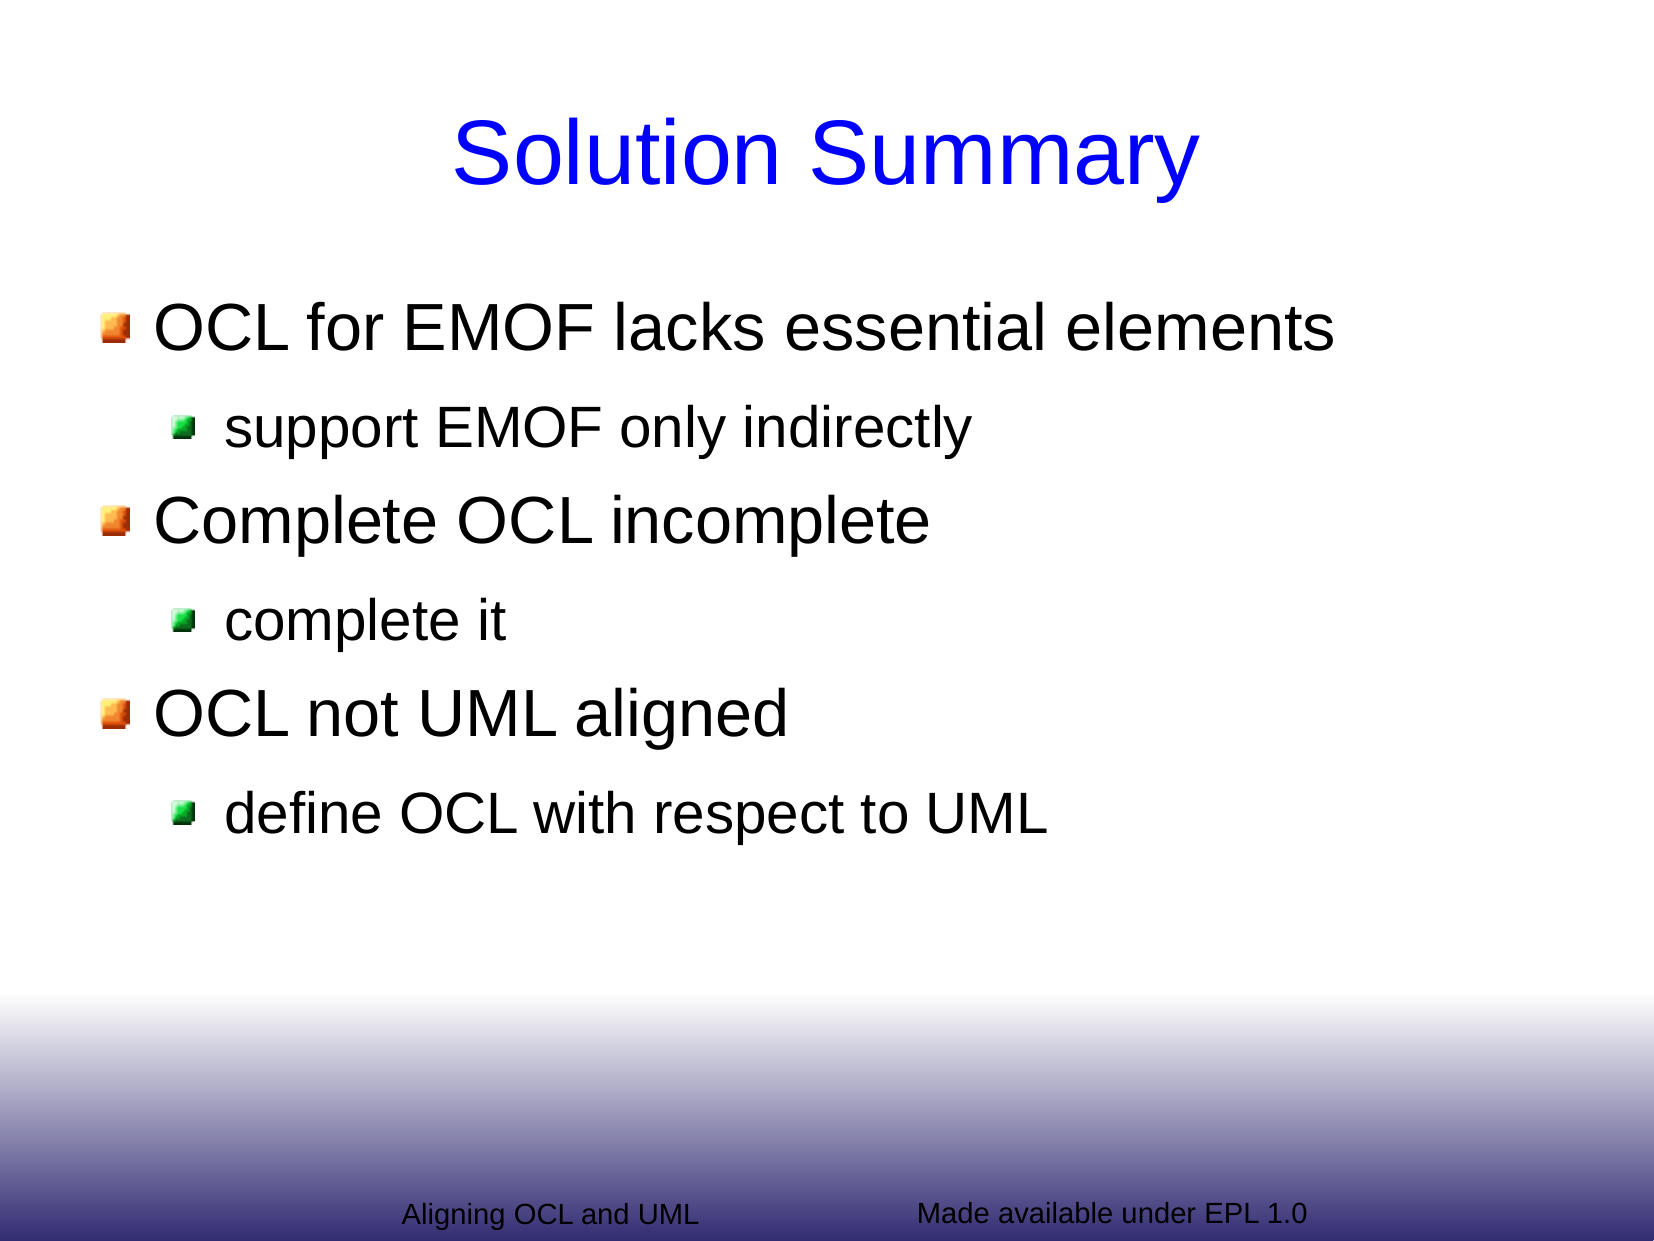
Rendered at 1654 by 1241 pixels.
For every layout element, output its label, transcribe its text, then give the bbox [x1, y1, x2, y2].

title Solution Summary [82, 49, 1571, 257]
list OCL for EMOF lacks essential elements support EMOF only indirectly Complete OCL incomplete complete it OCL not UML aligned define OCL with respect to UML [82, 290, 1571, 1109]
